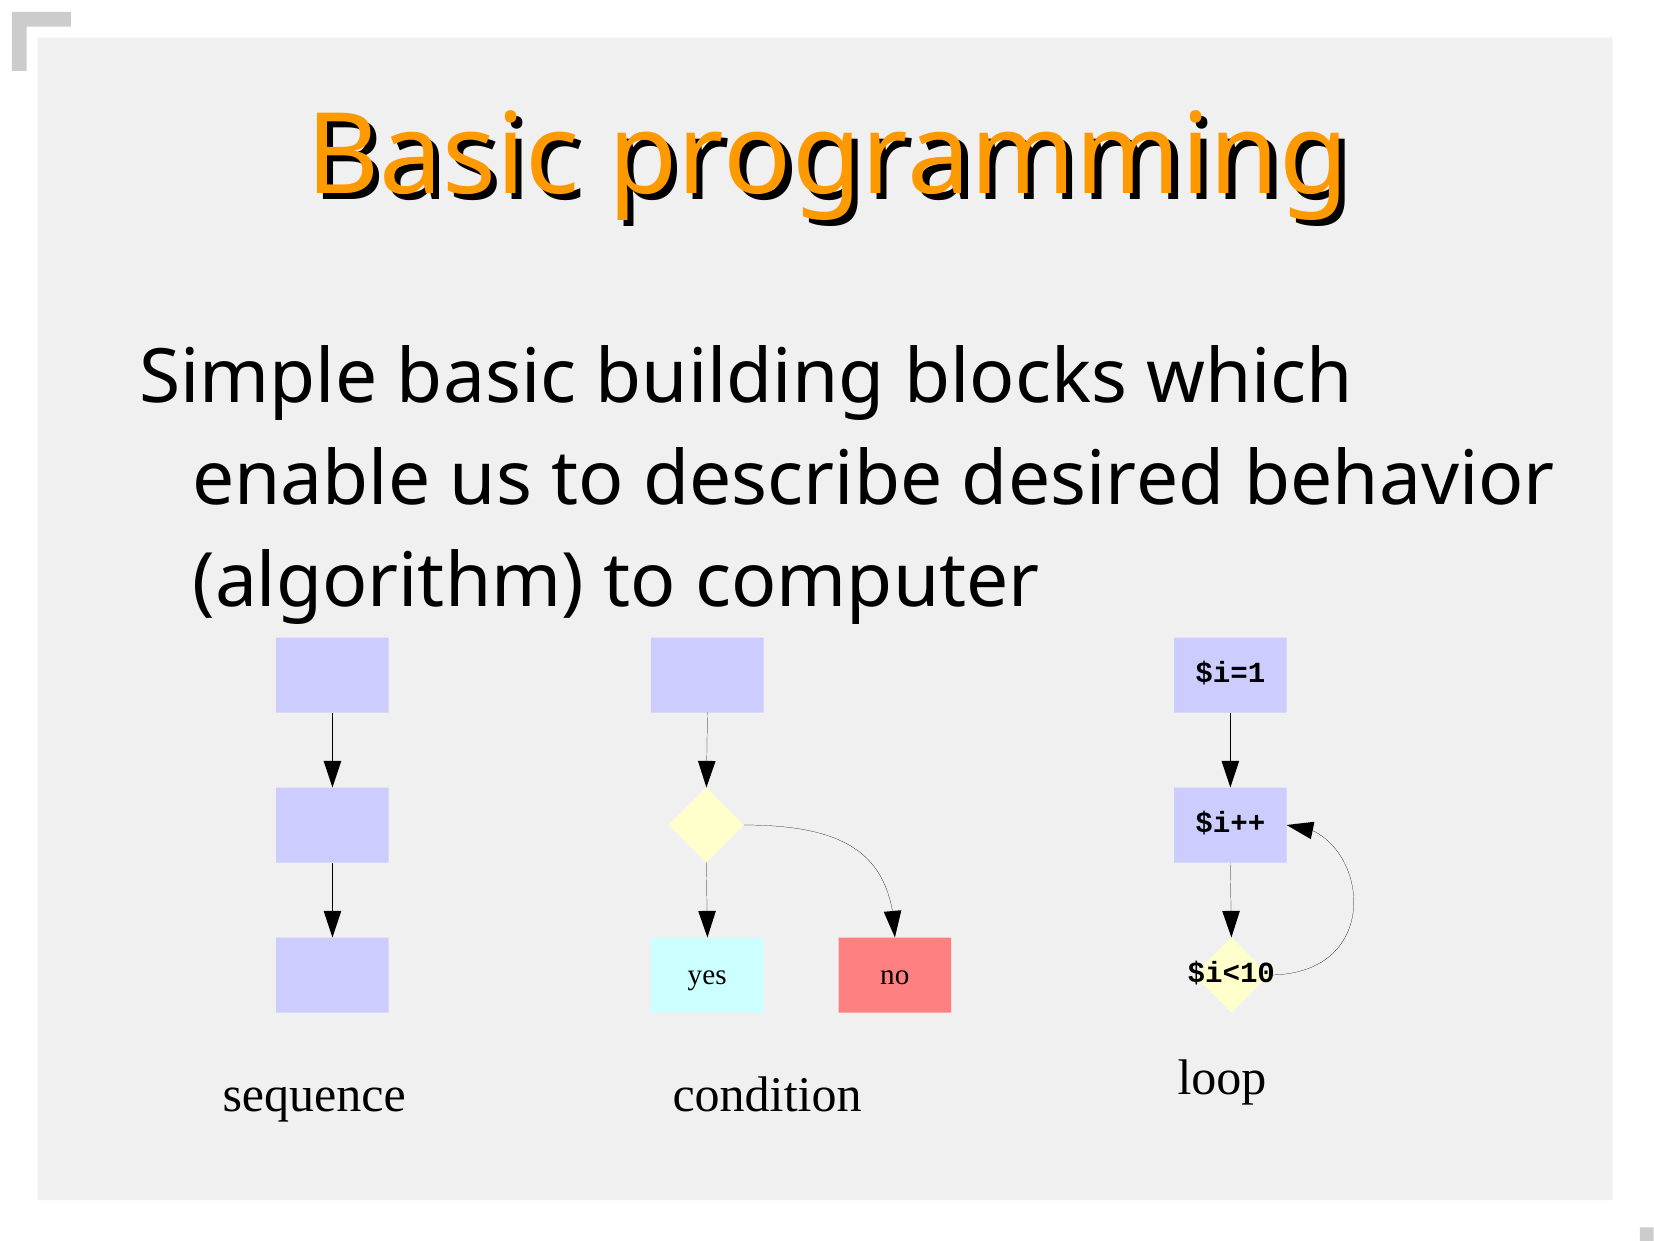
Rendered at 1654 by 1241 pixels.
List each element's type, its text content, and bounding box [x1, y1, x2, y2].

text_box [276, 637, 389, 713]
text_box $i<10 [1197, 937, 1262, 1013]
text_box loop [1177, 1050, 1267, 1106]
text_box [276, 787, 389, 863]
text_box $i=1 [1174, 637, 1287, 713]
text_box condition [672, 1066, 862, 1123]
text_box no [838, 937, 952, 1013]
text_box [668, 787, 743, 863]
title Basic programming [121, 46, 1534, 254]
text_box [651, 637, 764, 713]
text_box yes [651, 937, 764, 1013]
text_box $i++ [1174, 787, 1287, 863]
text_box [276, 937, 389, 1013]
list Simple basic building blocks which enable us to describe desired behavior (algorithm) to computer [121, 322, 1561, 575]
text_box sequence [222, 1066, 407, 1123]
